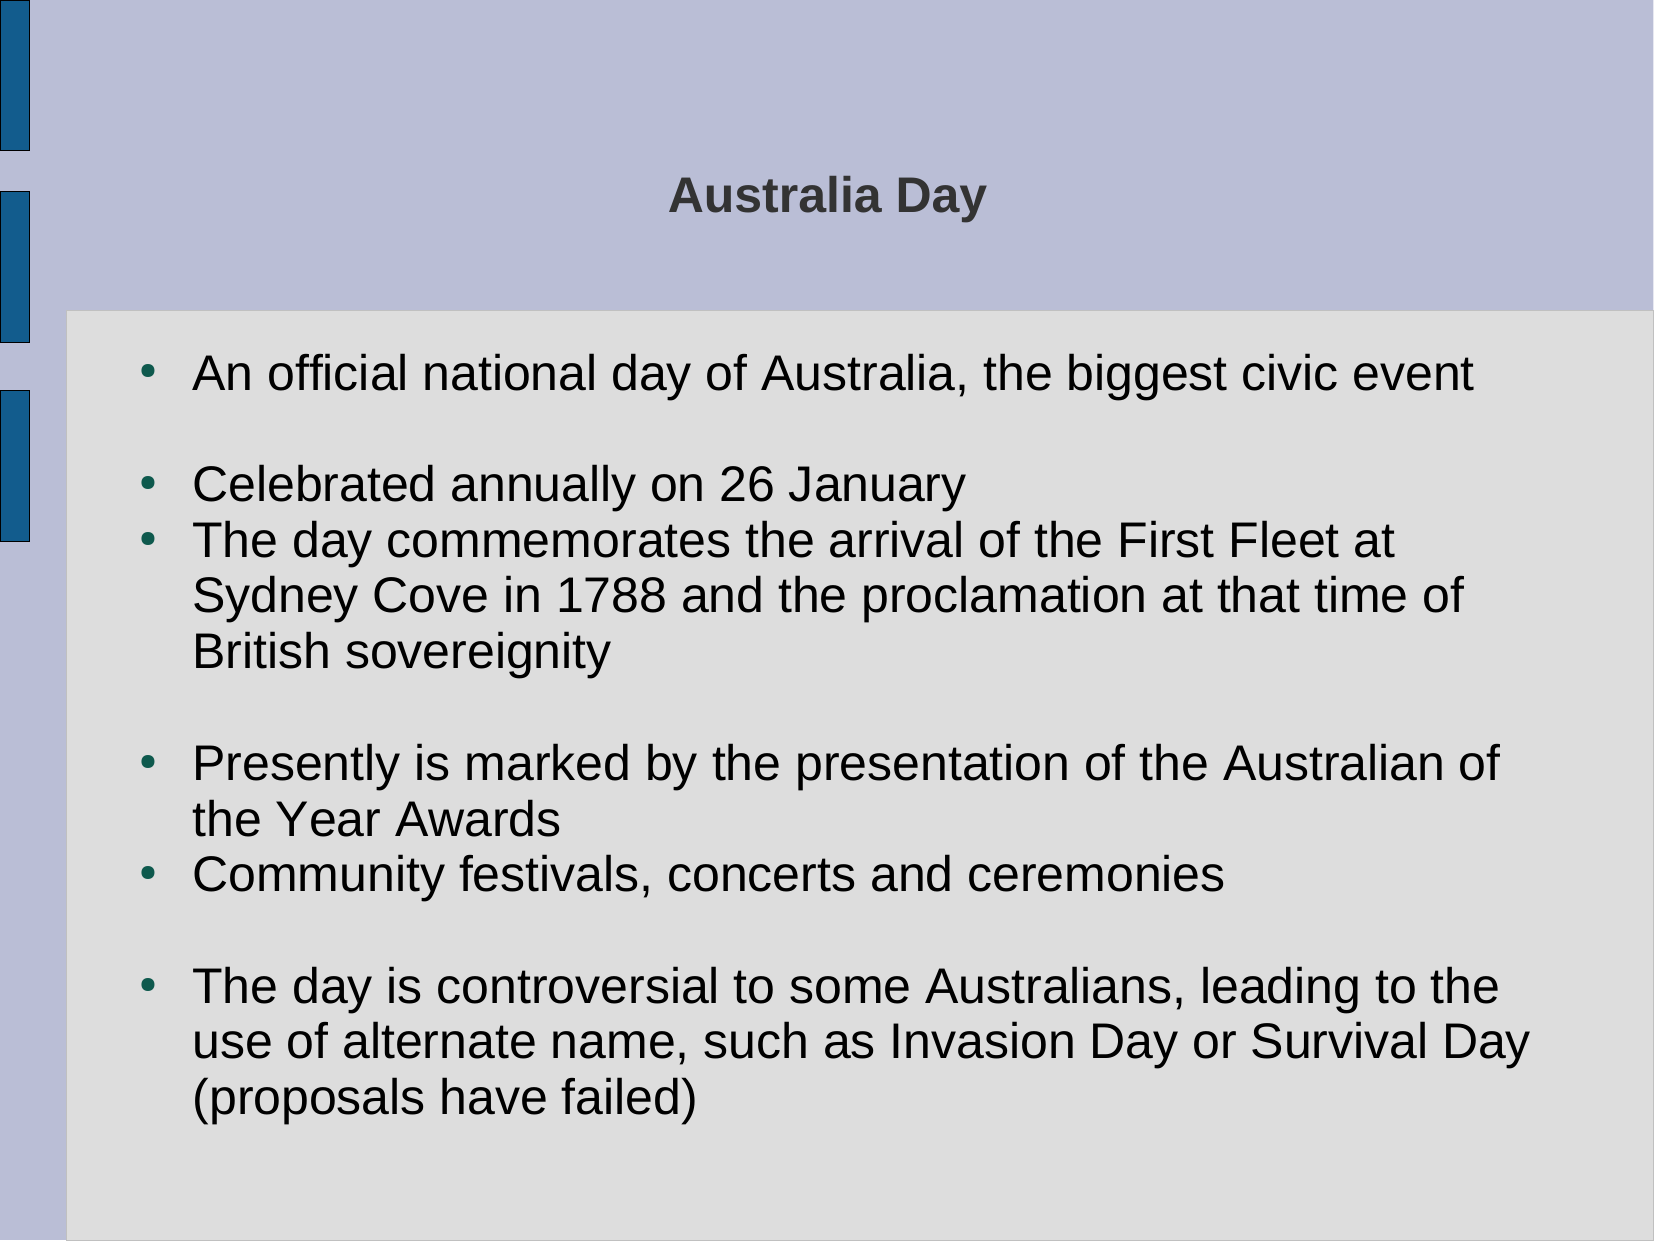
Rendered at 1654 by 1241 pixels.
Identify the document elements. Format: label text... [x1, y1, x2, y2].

list An official national day of Australia, the biggest civic event Celebrated annually on 26 January The day commemorates the arrival of the First Fleet at Sydney Cove in 1788 and the proclamation at that time of British sovereignity Presently is marked by the presentation of the Australian of the Year Awards Community festivals, concerts and ceremonies The day is controversial to some Australians, leading to the use of alternate name, such as Invasion Day or Survival Day (proposals have failed) [121, 344, 1534, 1127]
title Australia Day [121, 91, 1534, 299]
